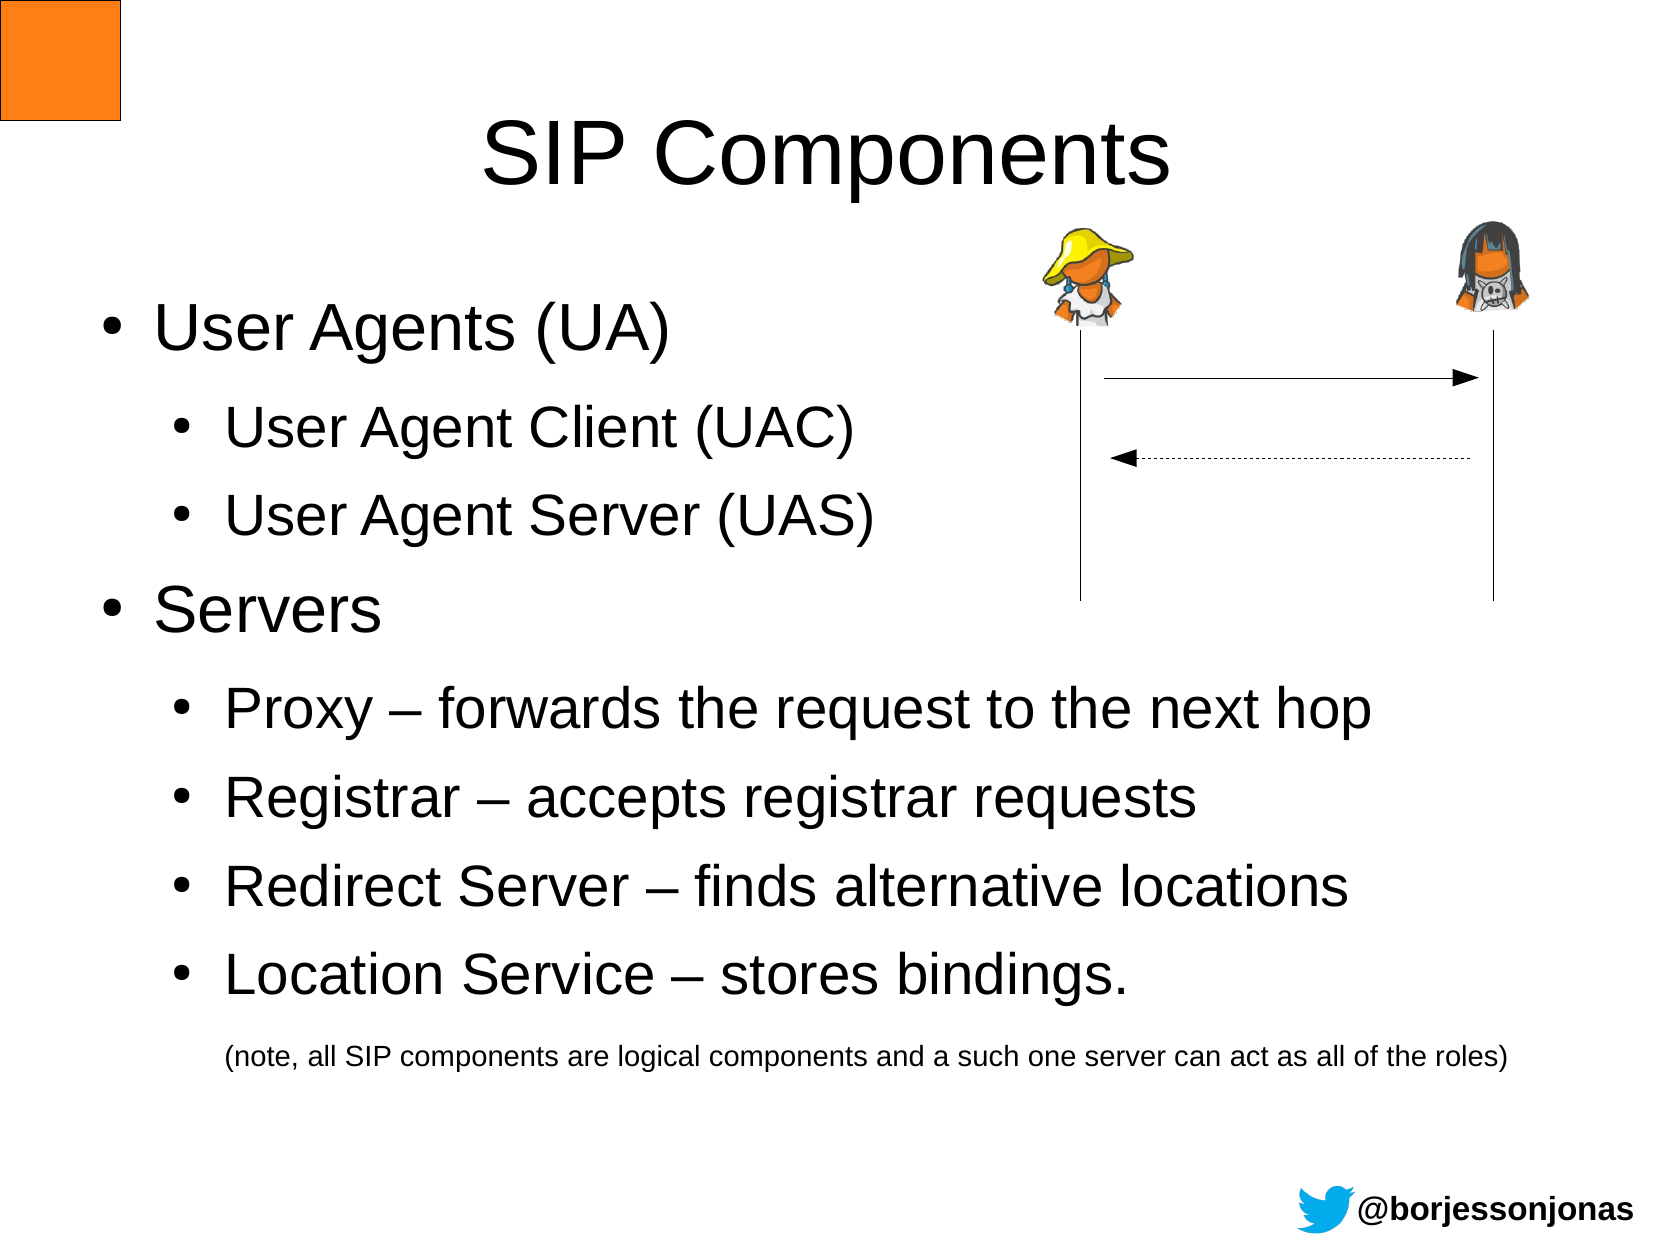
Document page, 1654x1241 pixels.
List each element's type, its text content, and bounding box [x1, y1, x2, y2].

title SIP Components [82, 49, 1571, 257]
picture [1440, 217, 1538, 316]
picture [1035, 224, 1141, 331]
picture [1277, 1160, 1375, 1241]
list User Agents (UA) User Agent Client (UAC) User Agent Server (UAS) Servers Proxy – forwards the request to the next hop Registrar – accepts registrar requests Redirect Server – finds alternative locations Location Service – stores bindings. (note, all SIP components are logical components and a such one server can act as all of the roles) [82, 290, 1571, 1109]
